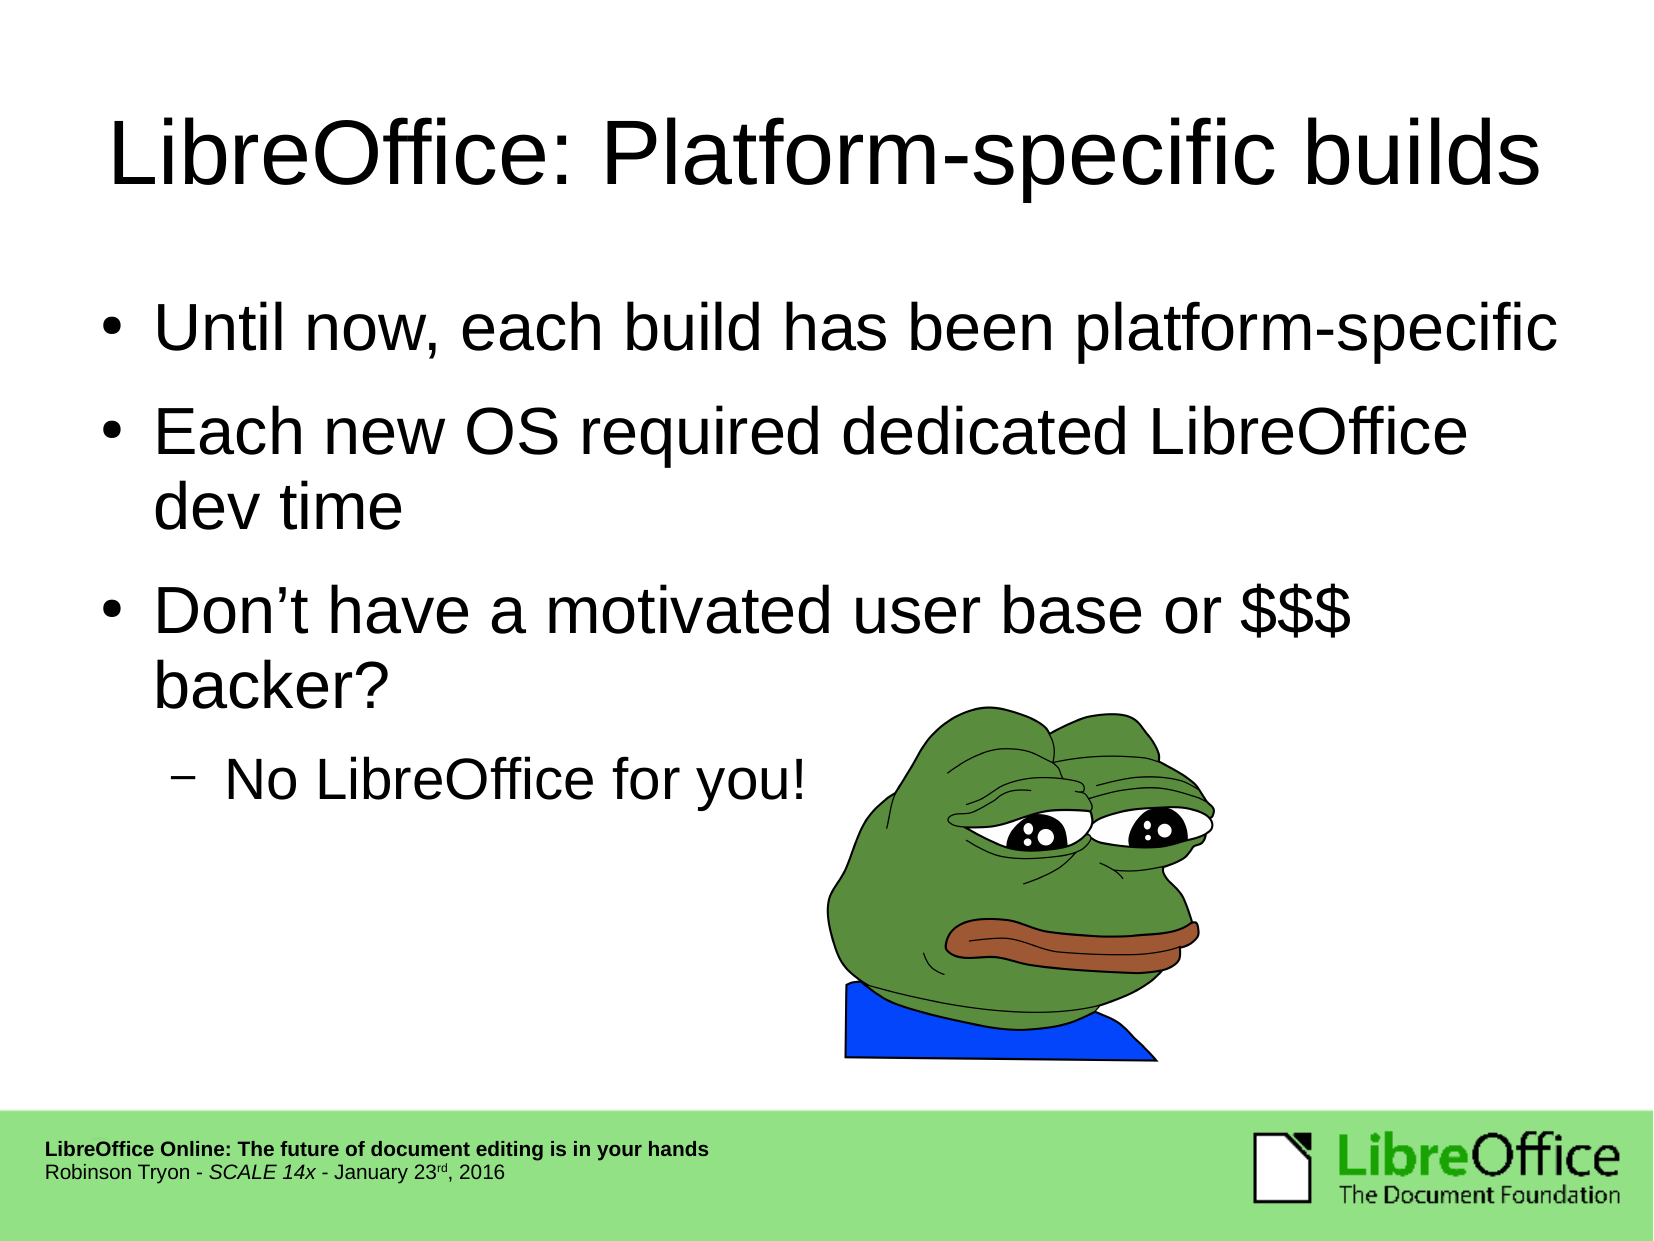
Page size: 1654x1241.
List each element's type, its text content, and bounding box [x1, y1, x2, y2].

picture [0, 0, 1654, 1241]
list Until now, each build has been platform-specific Each new OS required dedicated LibreOffice dev time Don’t have a motivated user base or $$$ backer? No LibreOffice for you! [82, 290, 1571, 1010]
title LibreOffice: Platform-specific builds [82, 49, 1571, 257]
